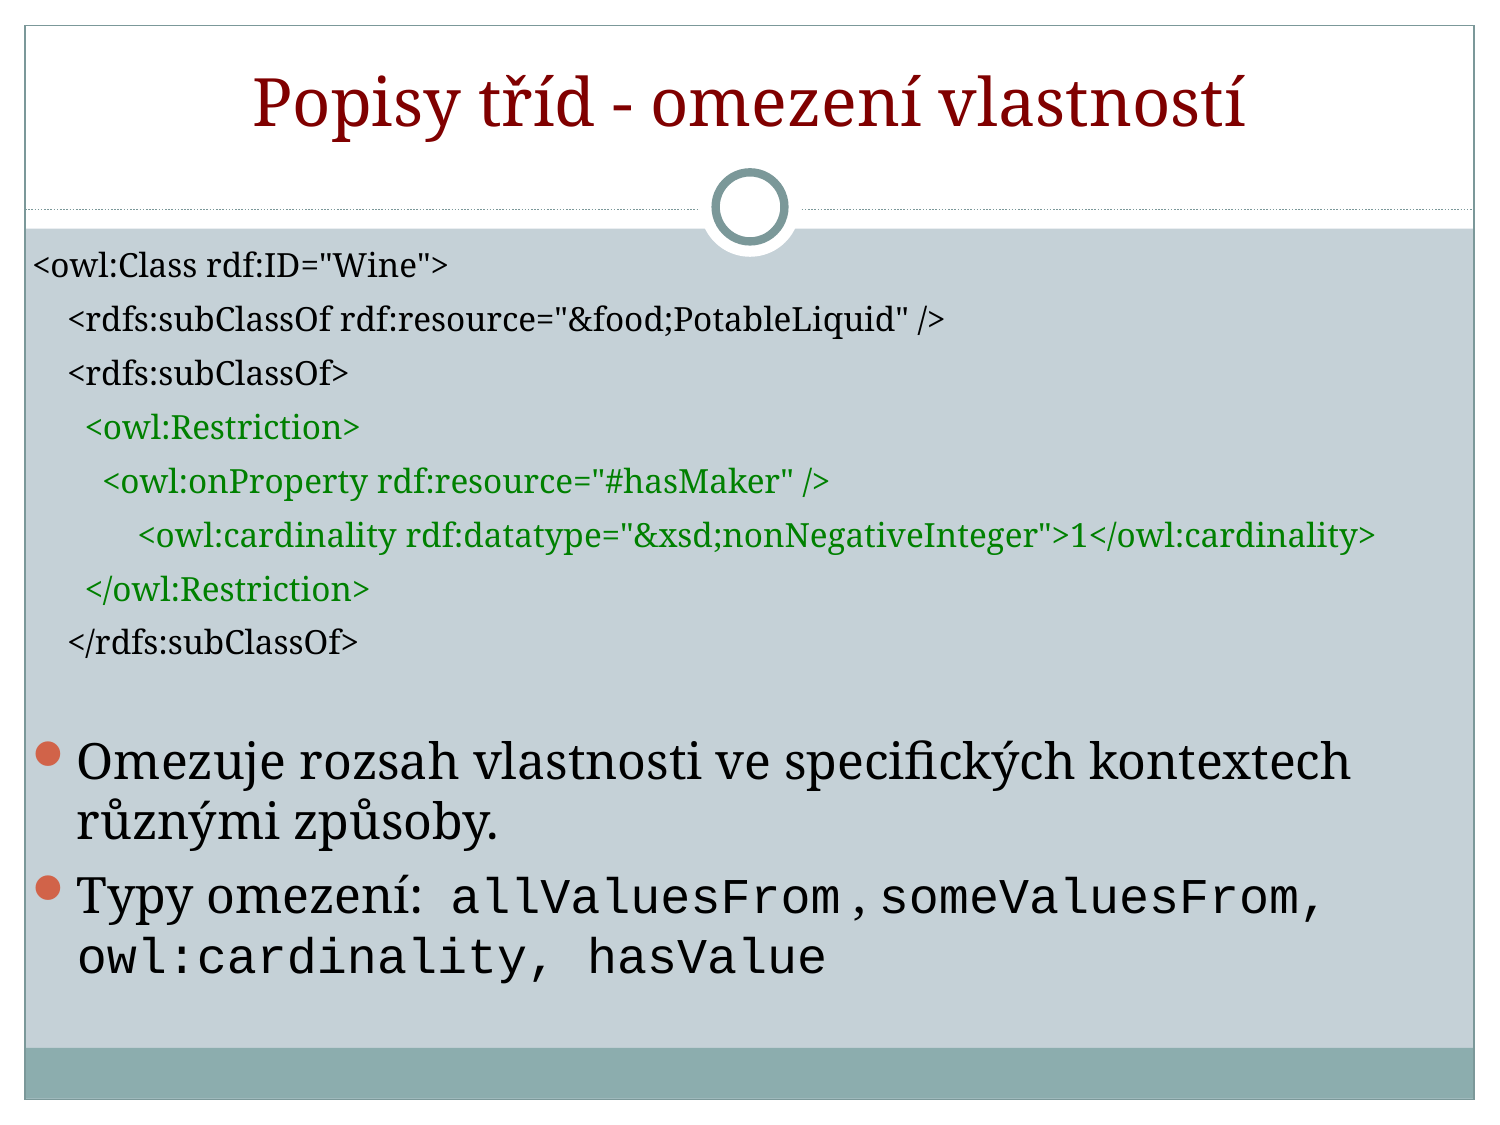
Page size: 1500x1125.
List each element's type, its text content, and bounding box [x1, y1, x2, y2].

list <owl:Class rdf:ID="Wine"> <rdfs:subClassOf rdf:resource="&food;PotableLiquid" /> <rdfs:subClassOf> <owl:Restriction> <owl:onProperty rdf:resource="#hasMaker" /> <owl:cardinality rdf:datatype="&xsd;nonNegativeInteger">1</owl:cardinality> </owl:Restriction> </rdfs:subClassOf> Omezuje rozsah vlastnosti ve specifických kontextech různými způsoby. Typy omezení: allValuesFrom , someValuesFrom, owl:cardinality, hasValue [17, 236, 1418, 992]
title Popisy tříd - omezení vlastností [49, 37, 1450, 163]
